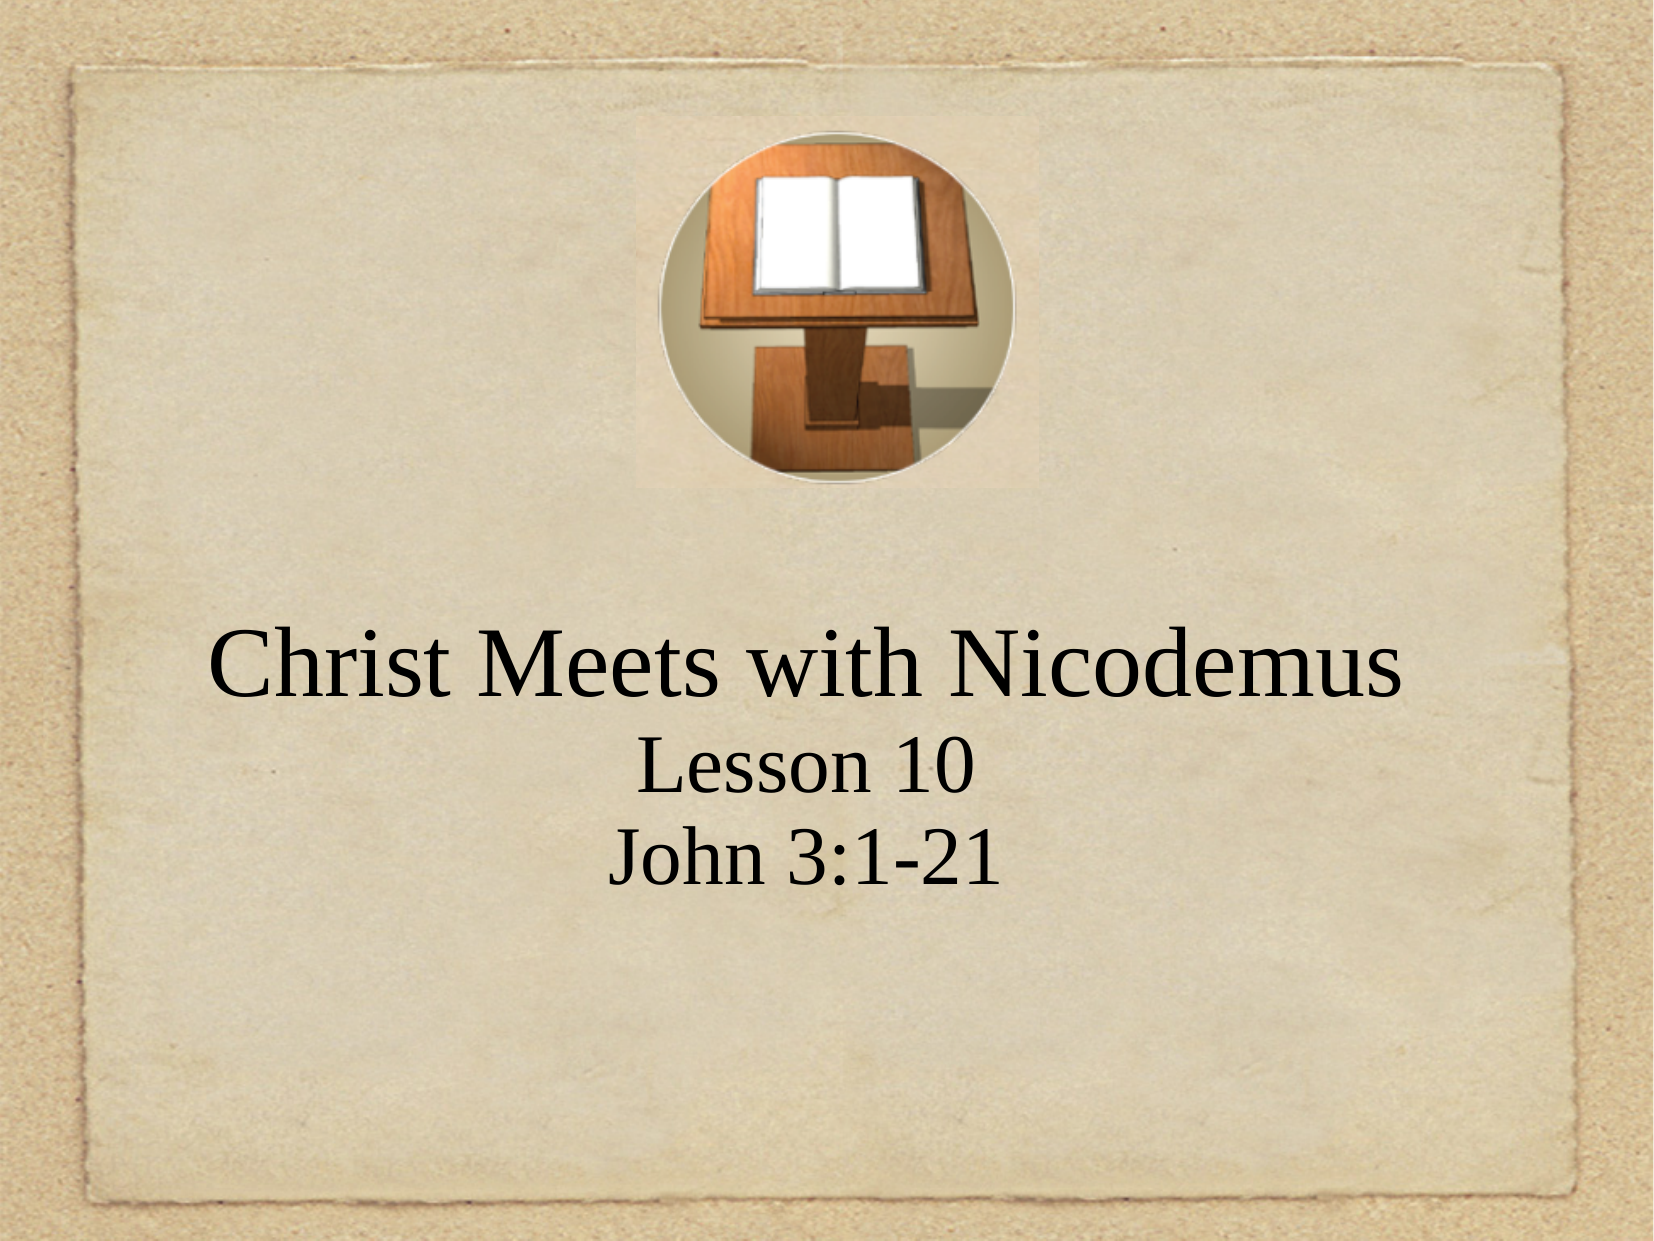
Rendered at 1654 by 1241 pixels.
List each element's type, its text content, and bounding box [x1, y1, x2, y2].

picture [0, 0, 1654, 1241]
text_box Christ Meets with Nicodemus Lesson 10 John 3:1-21 [150, 600, 1463, 911]
